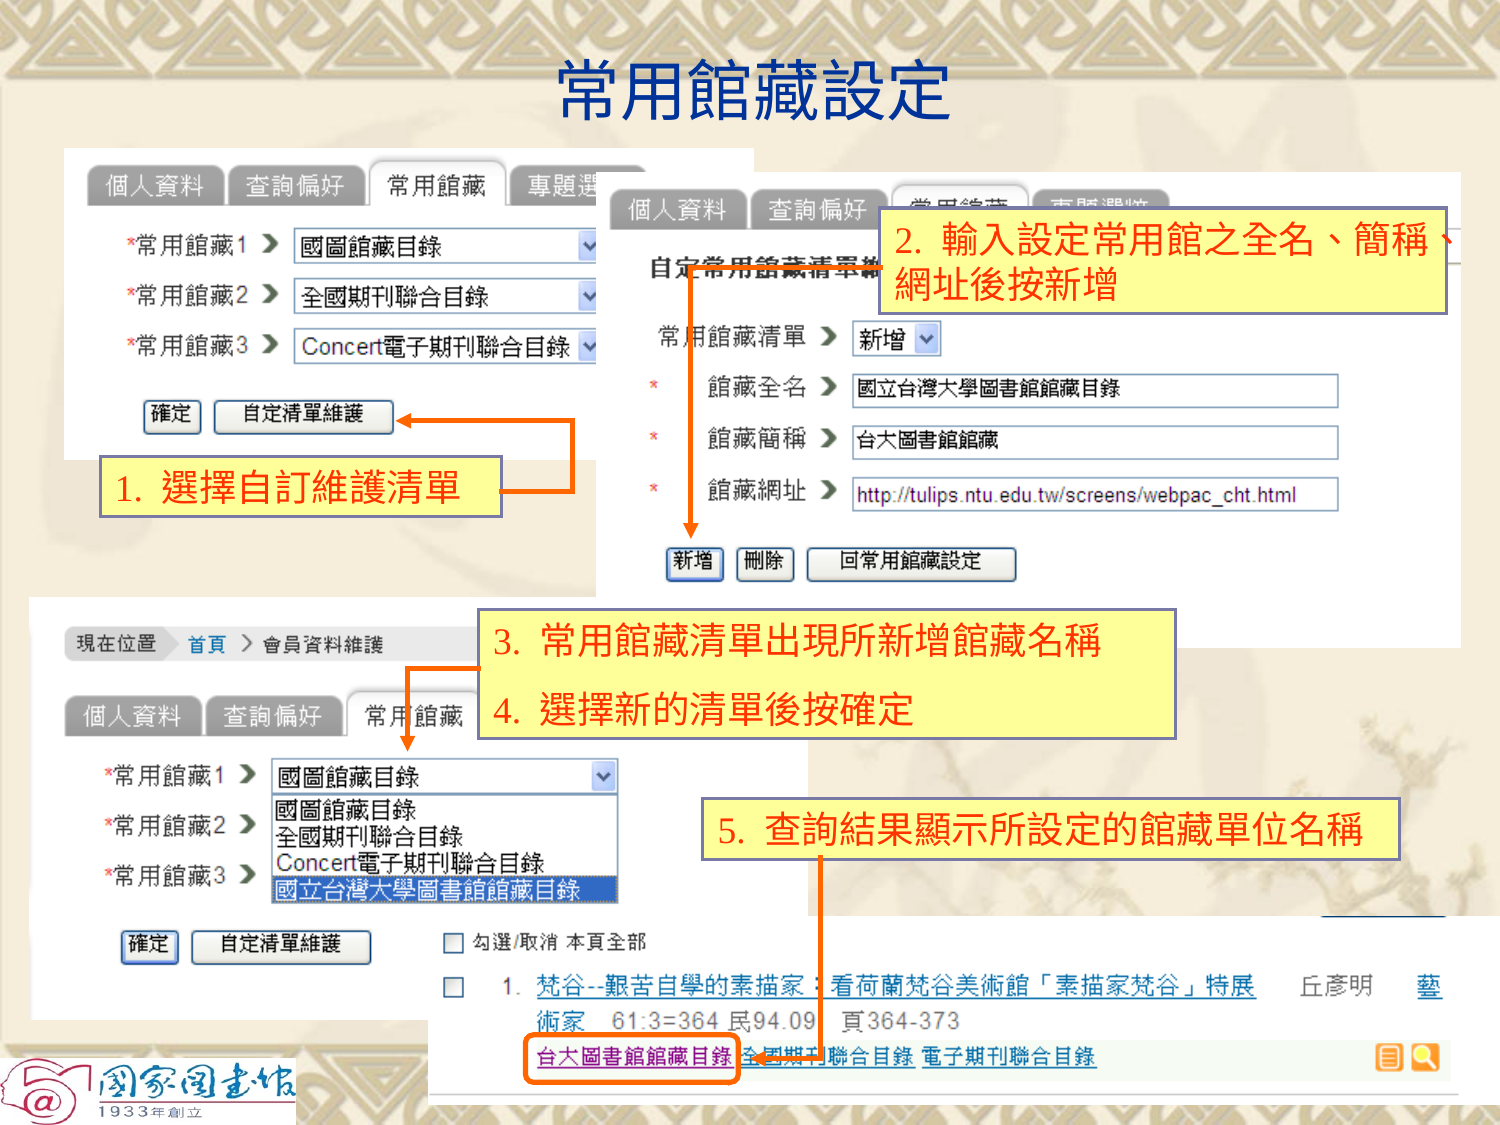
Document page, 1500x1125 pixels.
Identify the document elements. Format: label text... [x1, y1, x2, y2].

picture [0, 0, 1500, 1125]
text_box 1. 選擇自訂維護清單 [100, 456, 502, 517]
text_box 2. 輸入設定常用館之全名、簡稱、網址後按新增 [879, 207, 1447, 314]
text_box 5. 查詢結果顯示所設定的館藏單位名稱 [702, 798, 1400, 860]
title 常用館藏設定 [53, 42, 1455, 135]
text_box 3. 常用館藏清單出現所新增館藏名稱 4. 選擇新的清單後按確定 [478, 609, 1176, 739]
